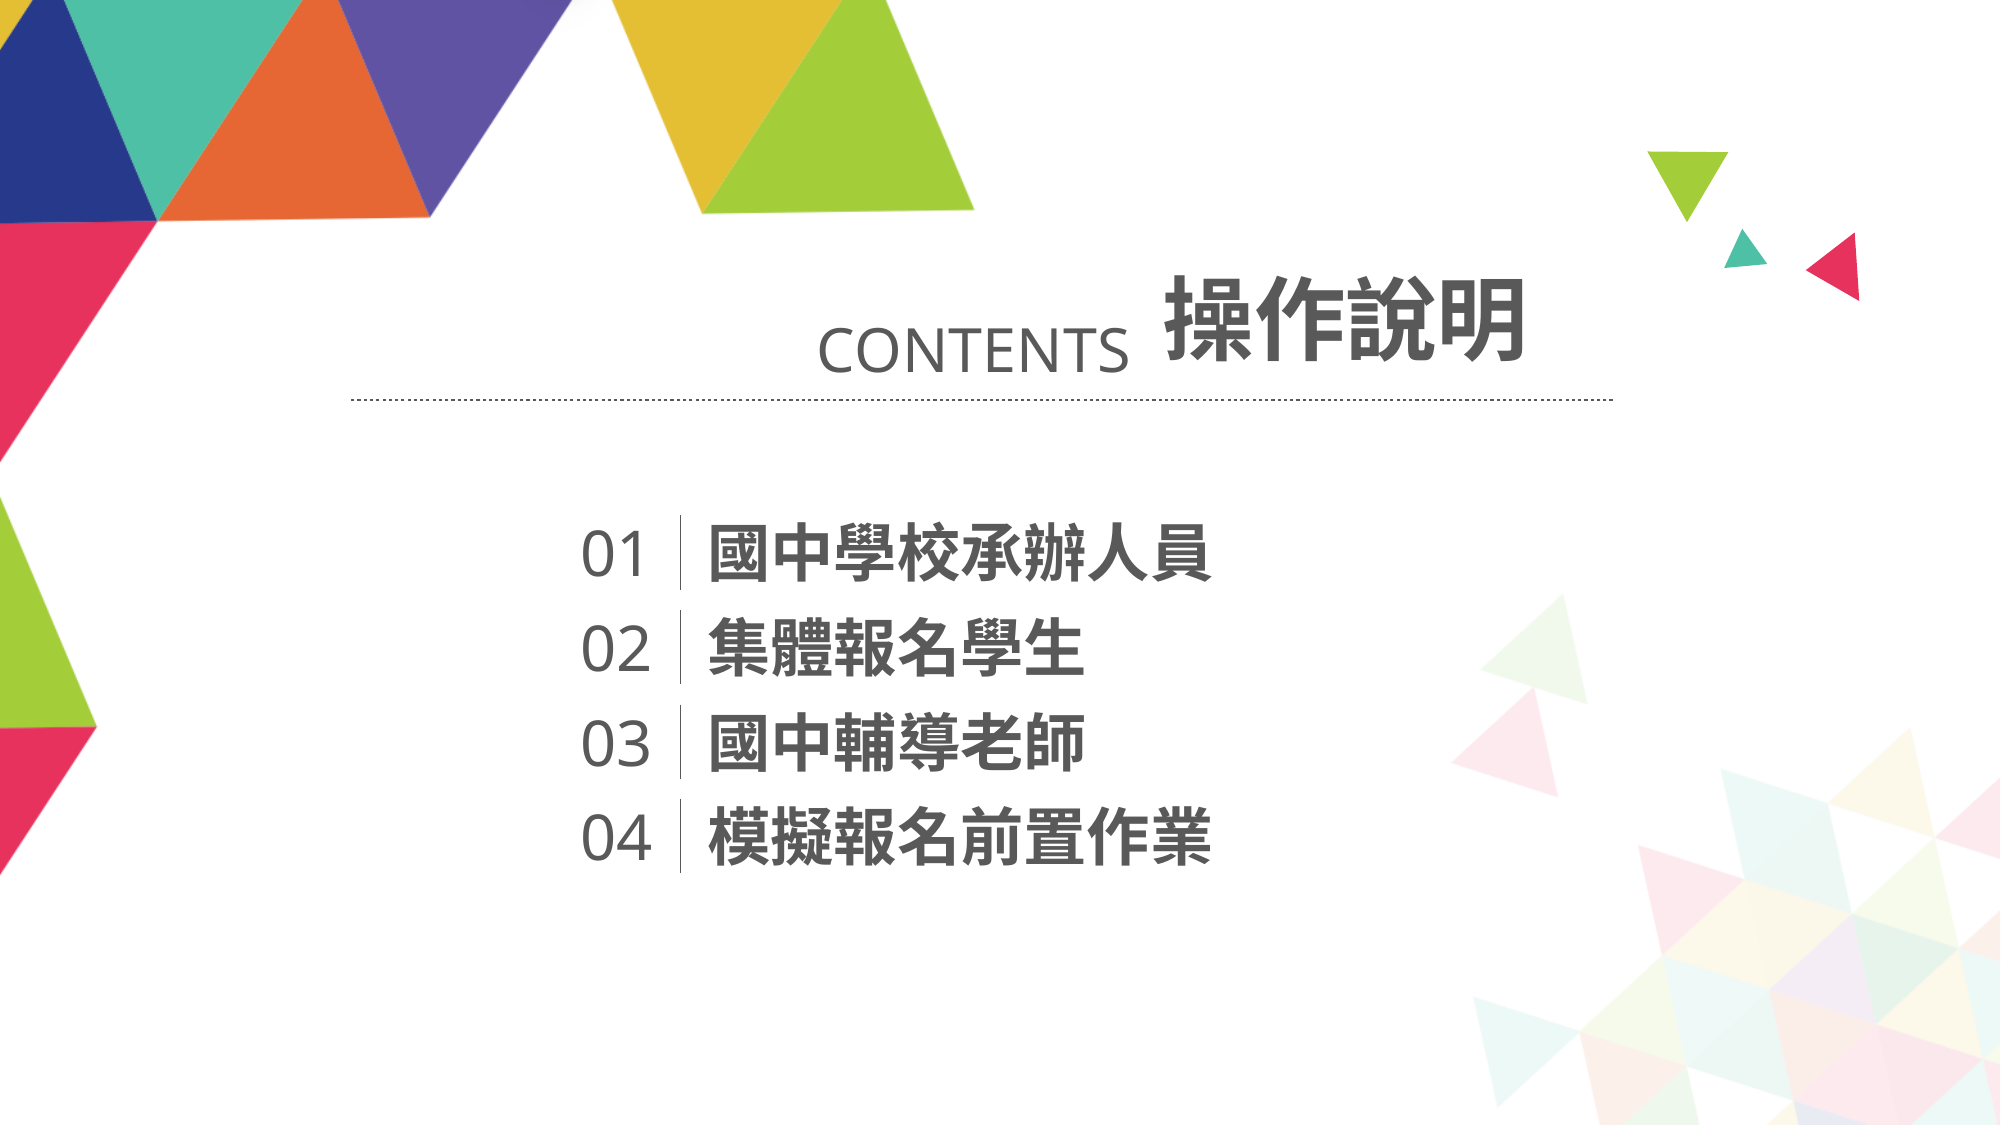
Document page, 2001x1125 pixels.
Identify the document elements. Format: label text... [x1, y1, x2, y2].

text_box 國中學校承辦人員 [692, 506, 1258, 598]
text_box 03 [563, 695, 670, 788]
text_box 模擬報名前置作業 [692, 789, 1302, 881]
text_box 國中輔導老師 [692, 695, 1210, 788]
text_box 集體報名學生 [692, 600, 1141, 693]
text_box 04 [563, 789, 670, 881]
text_box 02 [563, 600, 670, 693]
text_box 01 [563, 506, 670, 598]
